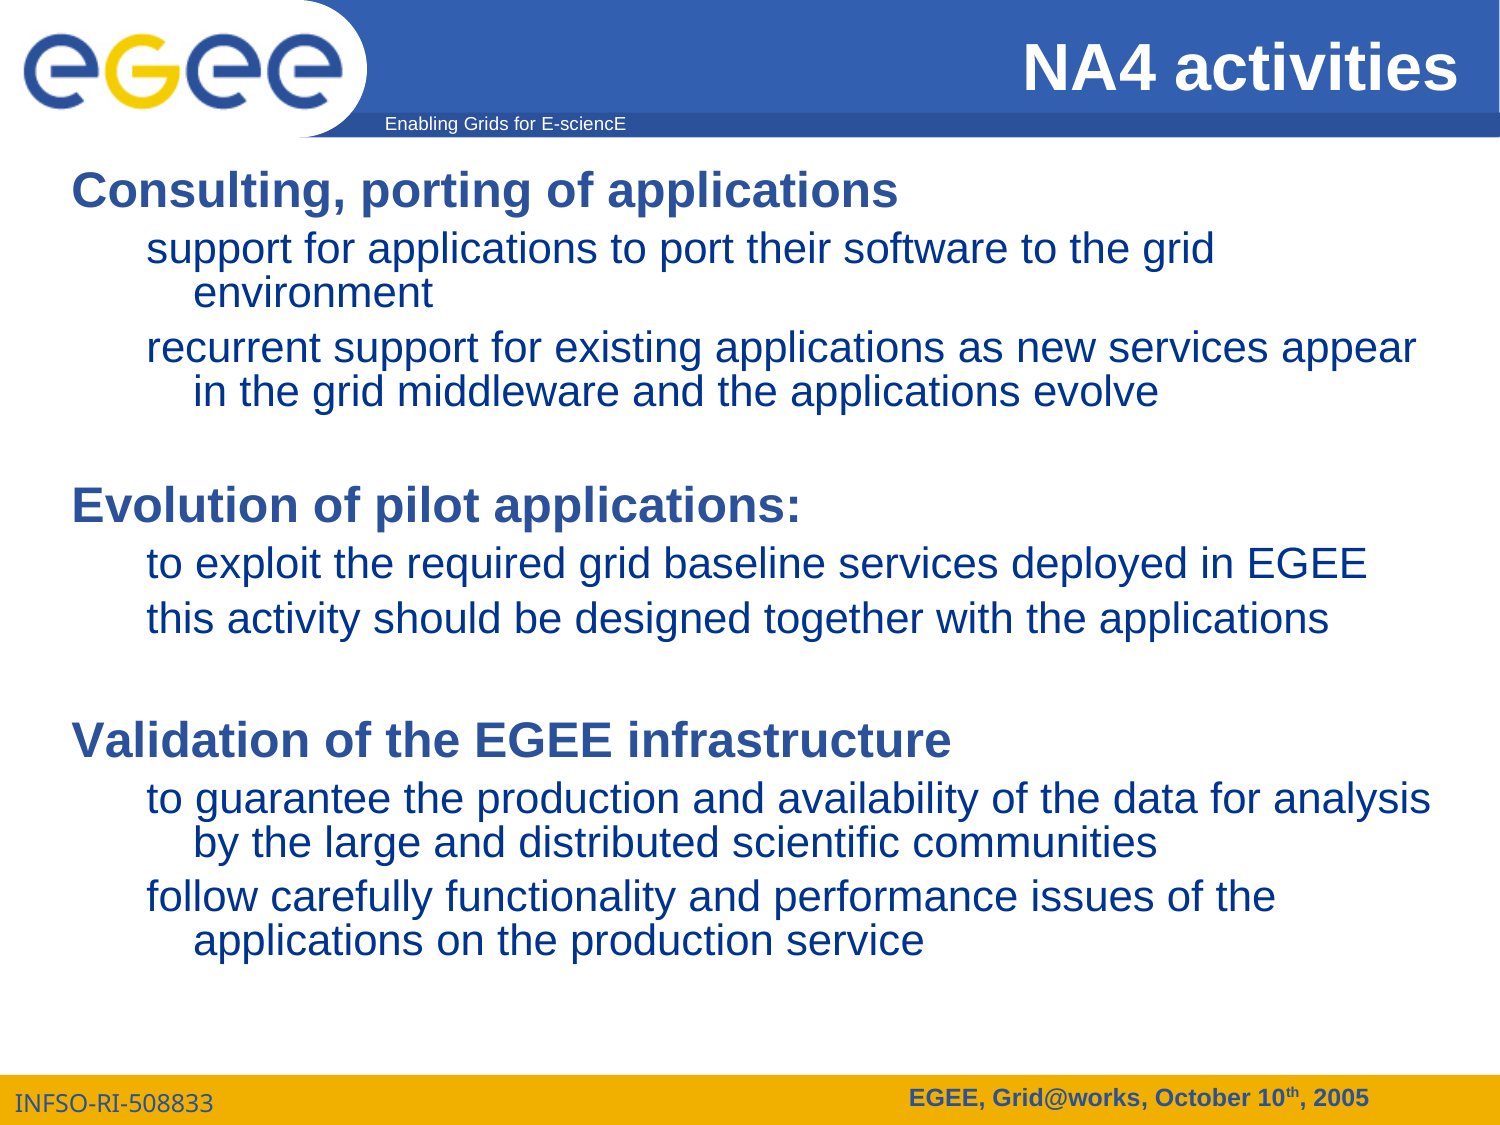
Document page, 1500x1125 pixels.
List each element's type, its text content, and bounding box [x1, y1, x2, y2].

picture [18, 30, 349, 112]
title NA4 activities [369, 10, 1475, 124]
list Consulting, porting of applications support for applications to port their software to the grid environment recurrent support for existing applications as new services appear in the grid middleware and the applications evolve Evolution of pilot applications: to exploit the required grid baseline services deployed in EGEE this activity should be designed together with the applications Validation of the EGEE infrastructure to guarantee the production and availability of the data for analysis by the large and distributed scientific communities follow carefully functionality and performance issues of the applications on the production service [56, 159, 1466, 1051]
